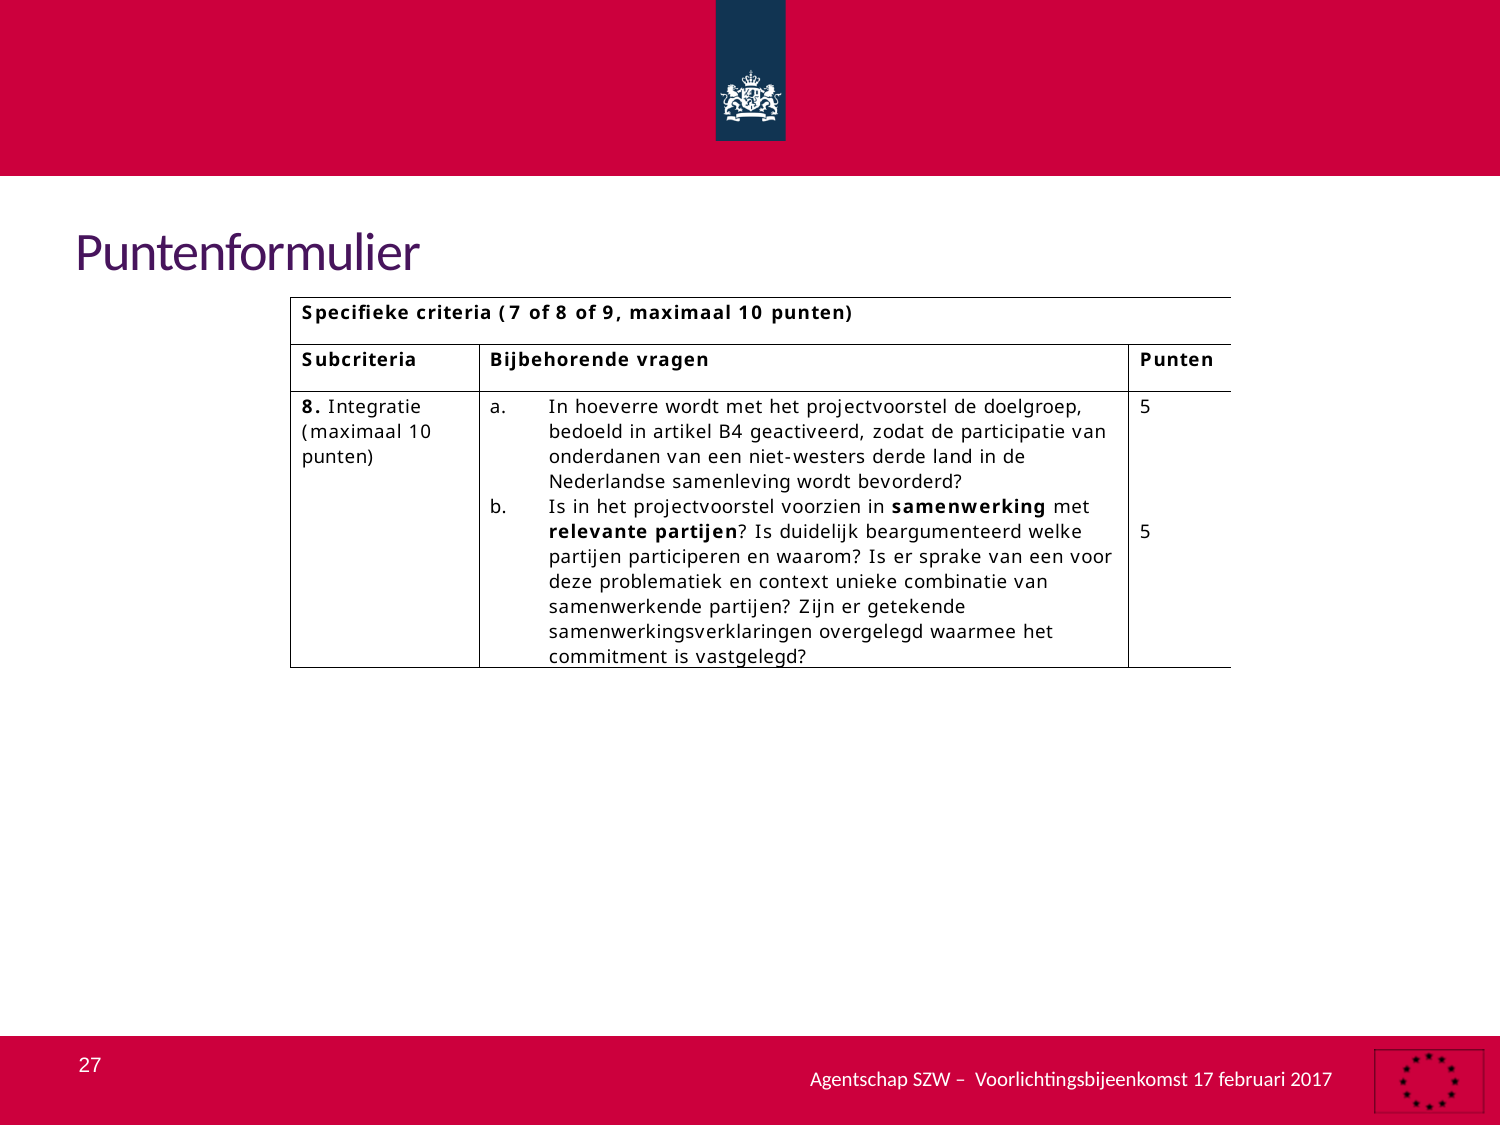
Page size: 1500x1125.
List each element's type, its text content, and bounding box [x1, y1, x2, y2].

picture [290, 297, 1232, 694]
text_box Agentschap SZW – Voorlichtingsbijeenkomst 17 februari 2017 [795, 1058, 1418, 1109]
title Puntenformulier [60, 202, 1348, 297]
text_box [63, 1043, 181, 1104]
